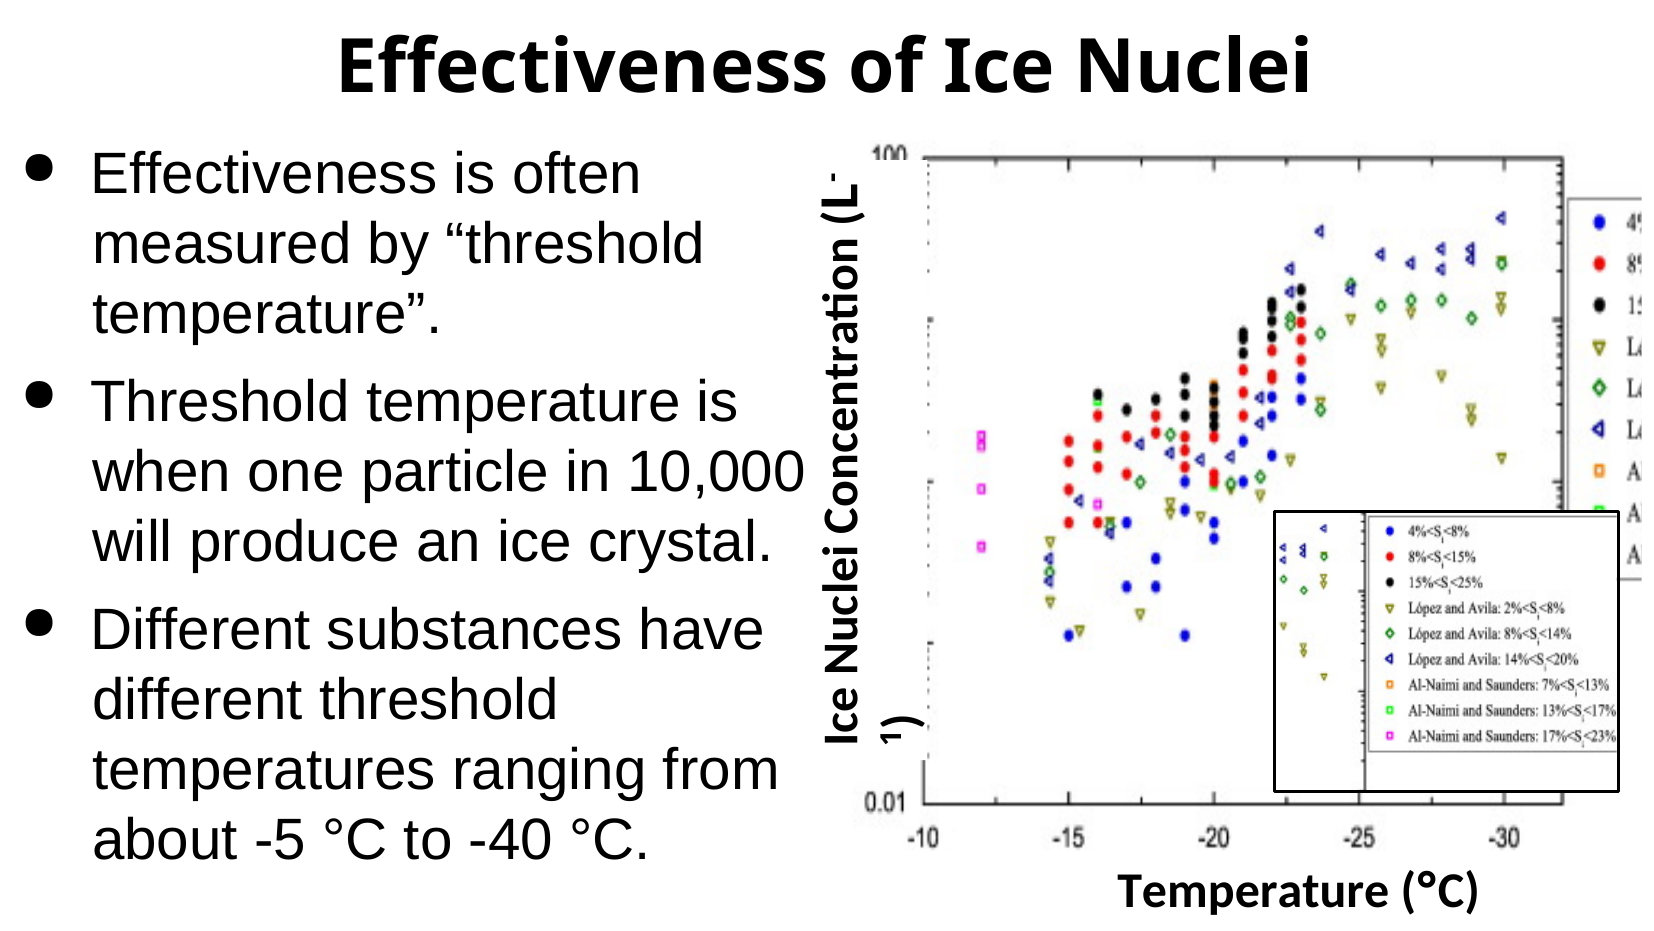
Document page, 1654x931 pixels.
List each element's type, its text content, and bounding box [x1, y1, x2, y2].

text_box Effectiveness is often measured by “threshold temperature”. Threshold temperature is when one particle in 10,000 will produce an ice crystal. Different substances have different threshold temperatures ranging from about -5 °C to -40 °C. [0, 127, 863, 879]
text_box Temperature (°C) [998, 857, 1599, 918]
text_box Ice Nuclei Concentration (L-1) [807, 160, 928, 761]
title Effectiveness of Ice Nuclei [0, 11, 1651, 113]
picture [818, 140, 1642, 912]
